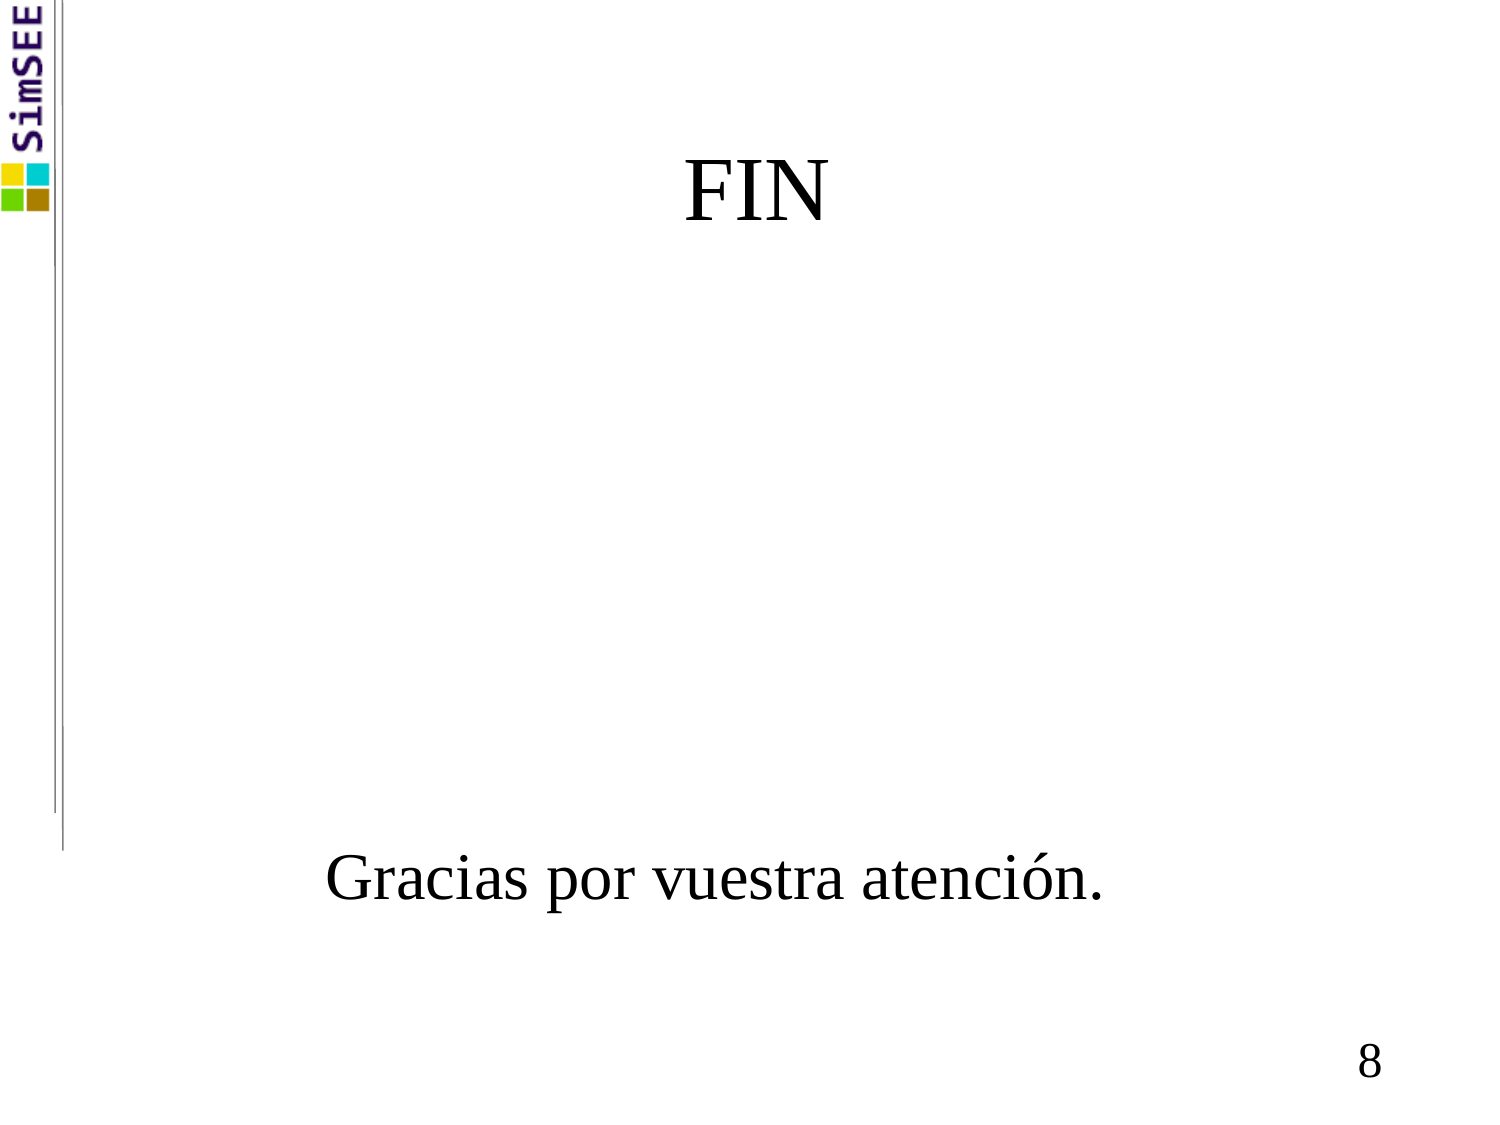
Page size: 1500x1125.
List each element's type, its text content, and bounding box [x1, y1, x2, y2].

text_box <número> [1343, 1020, 1500, 1096]
picture [0, 5, 52, 154]
title FIN [120, 90, 1396, 278]
list Gracias por vuestra atención. [255, 825, 1293, 976]
picture [0, 162, 51, 213]
